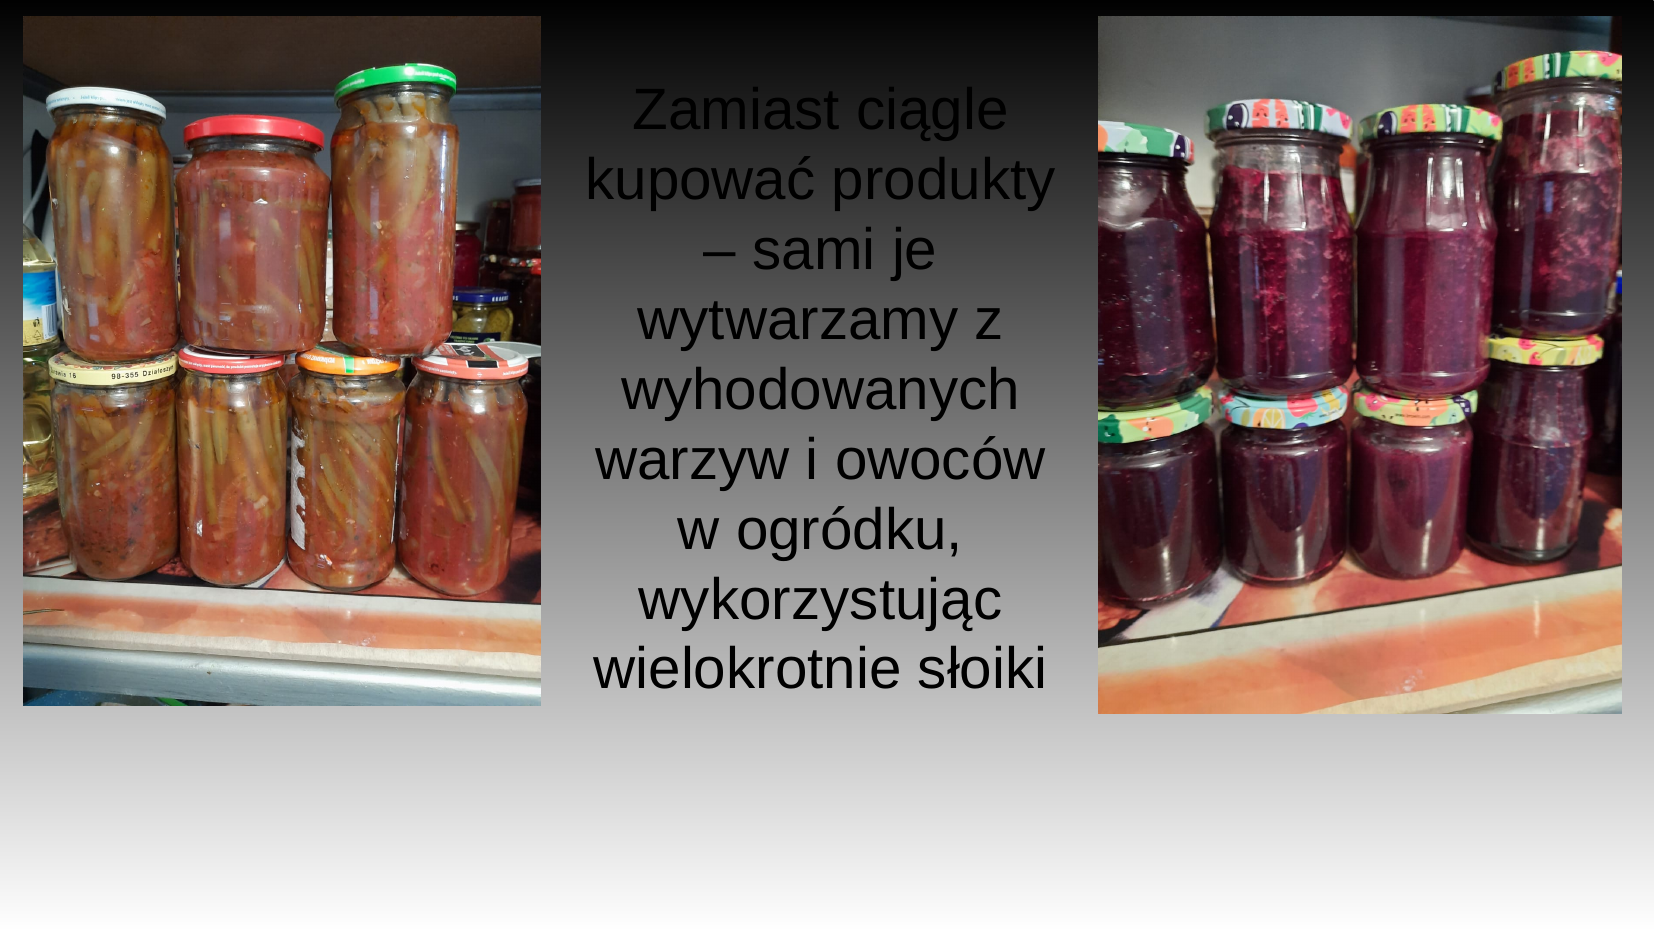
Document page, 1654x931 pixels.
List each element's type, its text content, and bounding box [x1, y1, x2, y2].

text_box Zamiast ciągle kupować produkty – sami je wytwarzamy z wyhodowanych warzyw i owoców w ogródku, wykorzystując wielokrotnie słoiki [566, 63, 1075, 709]
picture [23, 16, 541, 706]
picture [1098, 16, 1622, 714]
